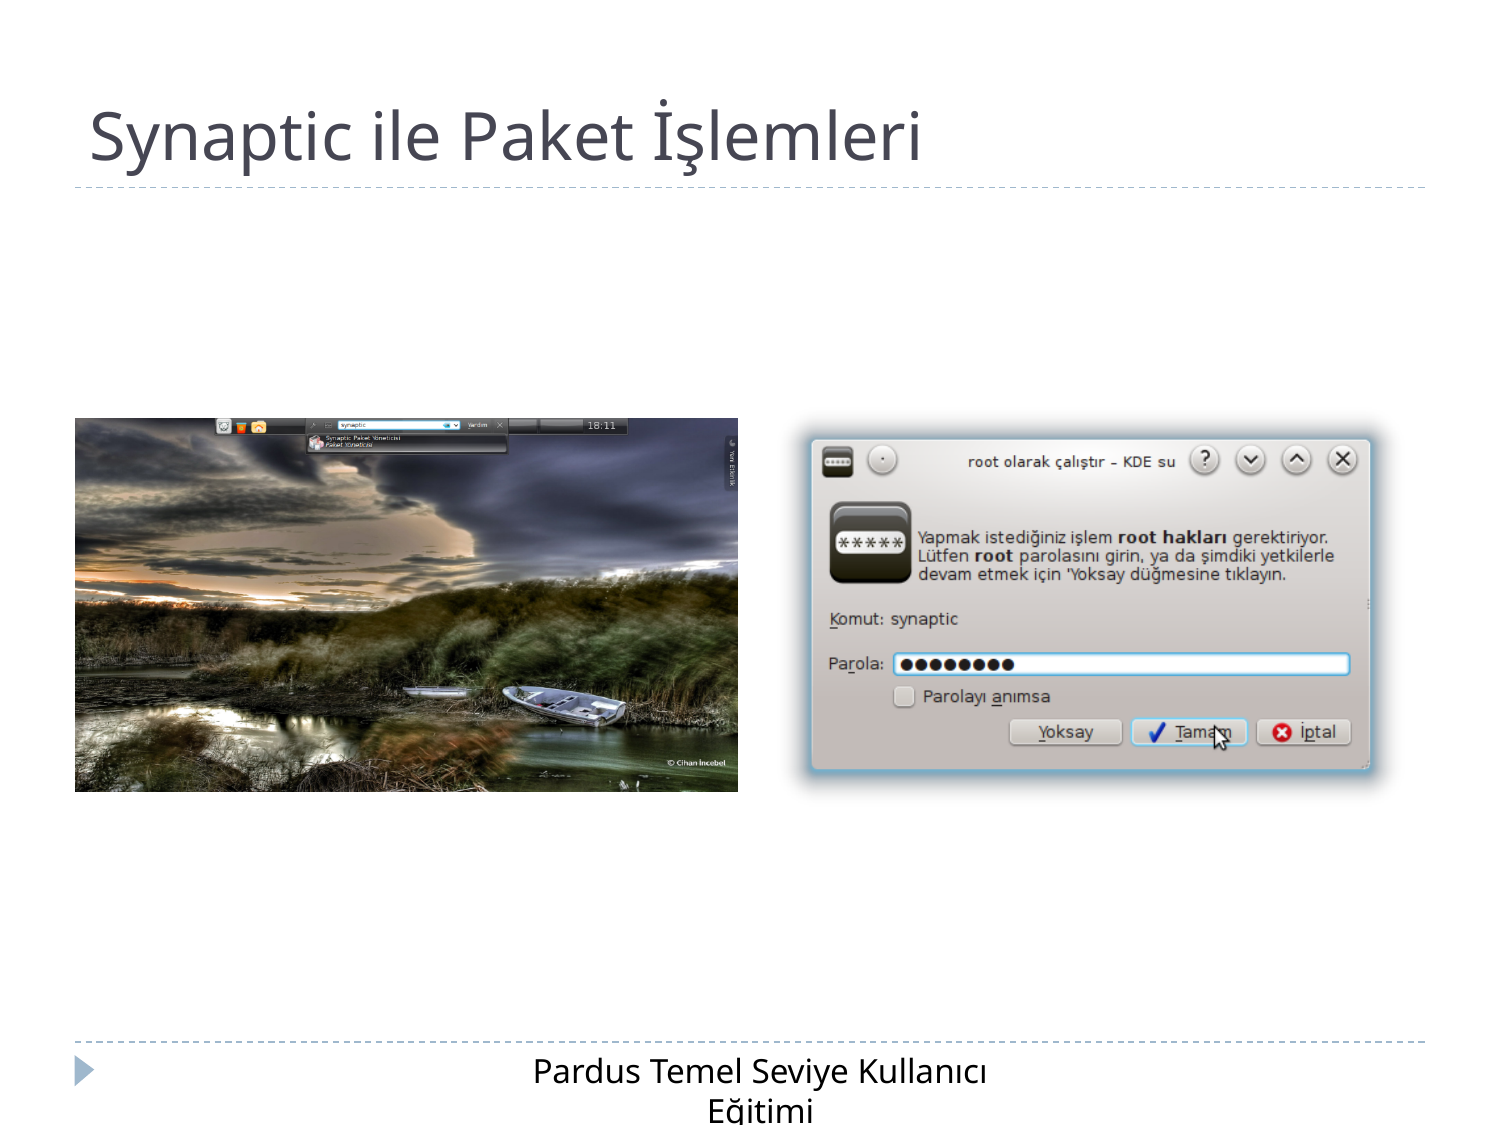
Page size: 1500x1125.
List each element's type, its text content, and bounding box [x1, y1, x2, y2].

picture [75, 418, 738, 792]
title Synaptic ile Paket İşlemleri [75, 37, 1425, 188]
picture [759, 387, 1423, 822]
